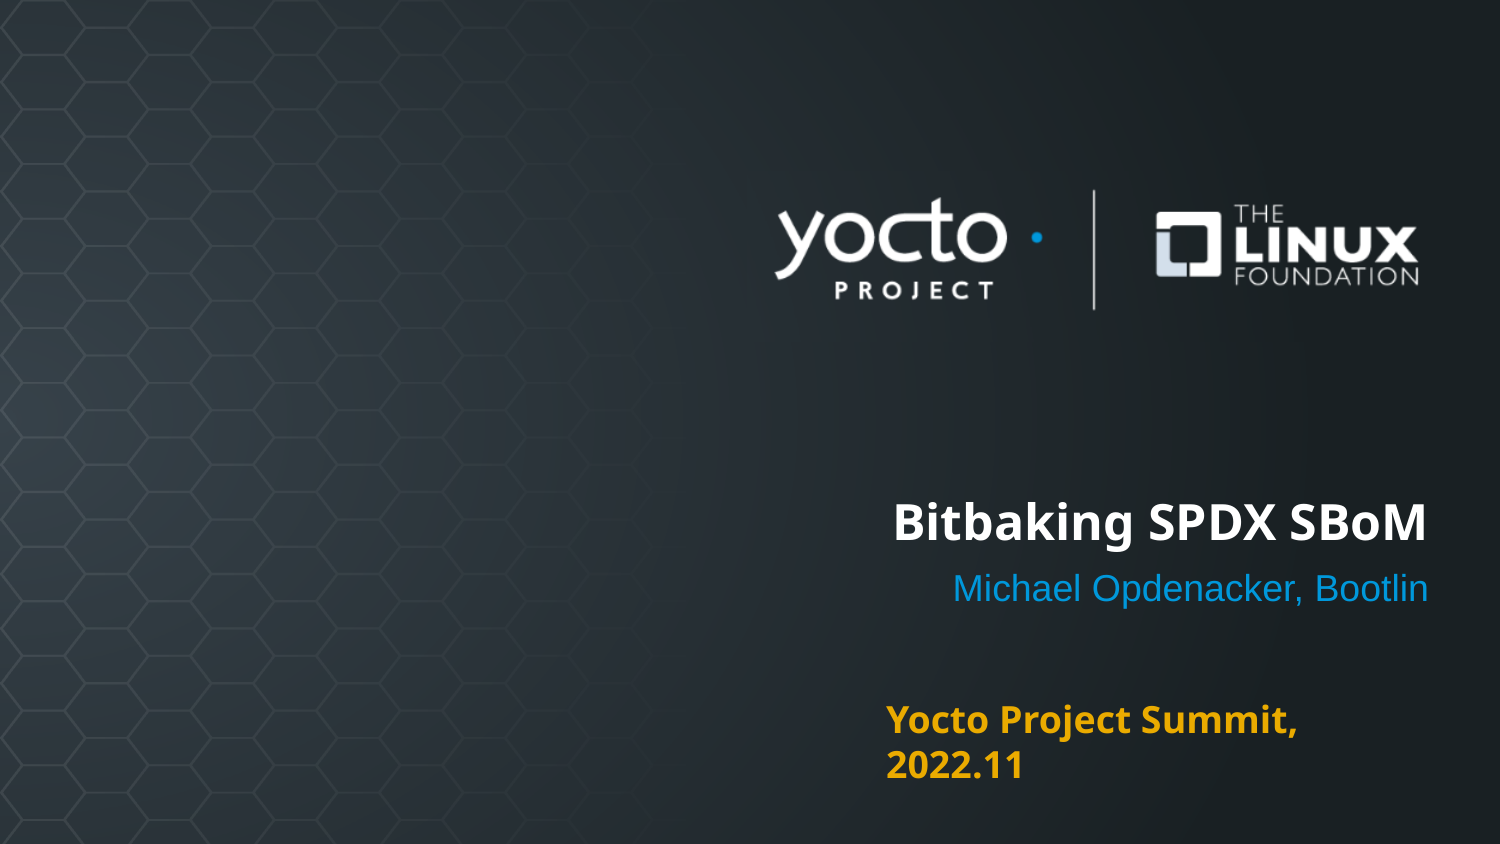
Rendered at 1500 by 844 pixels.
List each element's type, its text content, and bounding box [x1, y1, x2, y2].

title Bitbaking SPDX SBoM [336, 341, 1429, 551]
subtitle Michael Opdenacker, Bootlin [356, 564, 1429, 673]
picture [0, 0, 1500, 844]
list Yocto Project Summit, 2022.11 [885, 695, 1425, 777]
